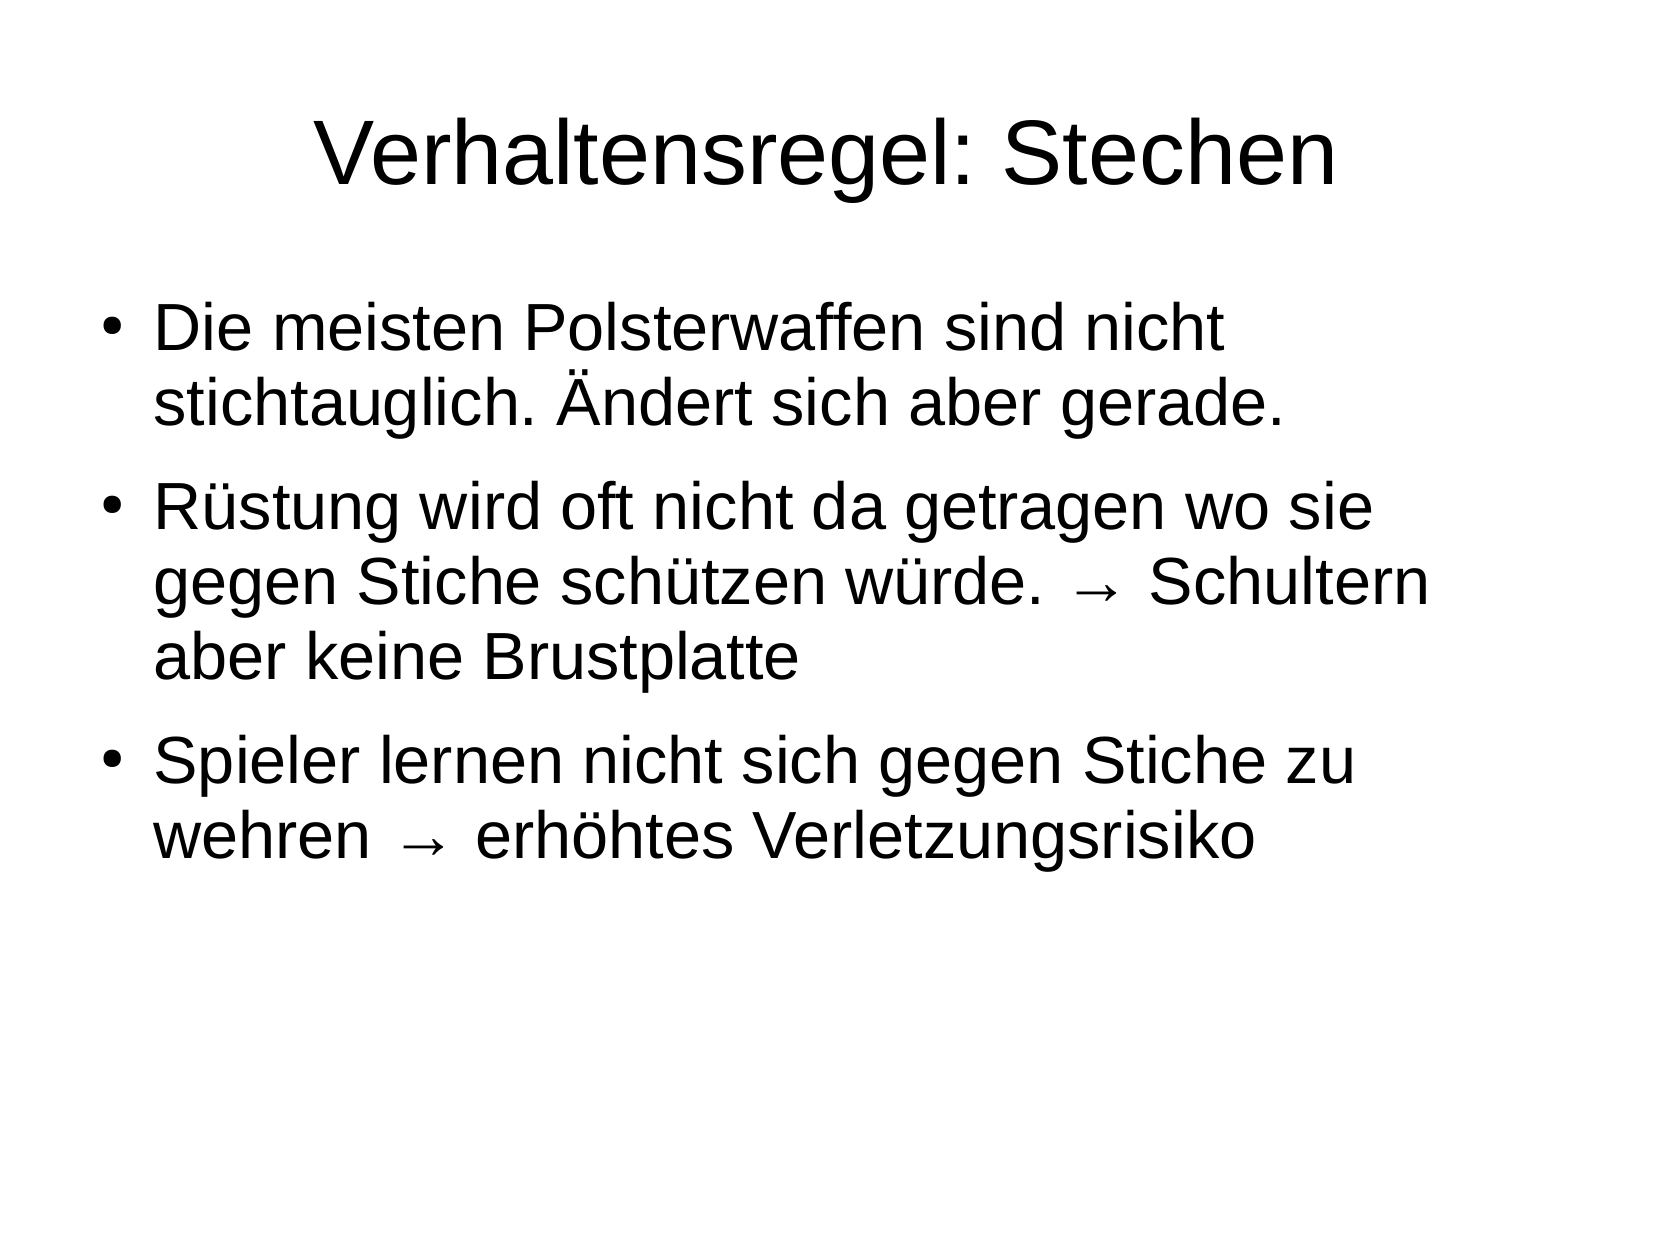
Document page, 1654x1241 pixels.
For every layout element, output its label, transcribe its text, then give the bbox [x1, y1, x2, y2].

title Verhaltensregel: Stechen [82, 49, 1571, 257]
list Die meisten Polsterwaffen sind nicht stichtauglich. Ändert sich aber gerade. Rüstung wird oft nicht da getragen wo sie gegen Stiche schützen würde. → Schultern aber keine Brustplatte Spieler lernen nicht sich gegen Stiche zu wehren → erhöhtes Verletzungsrisiko [82, 290, 1571, 1010]
